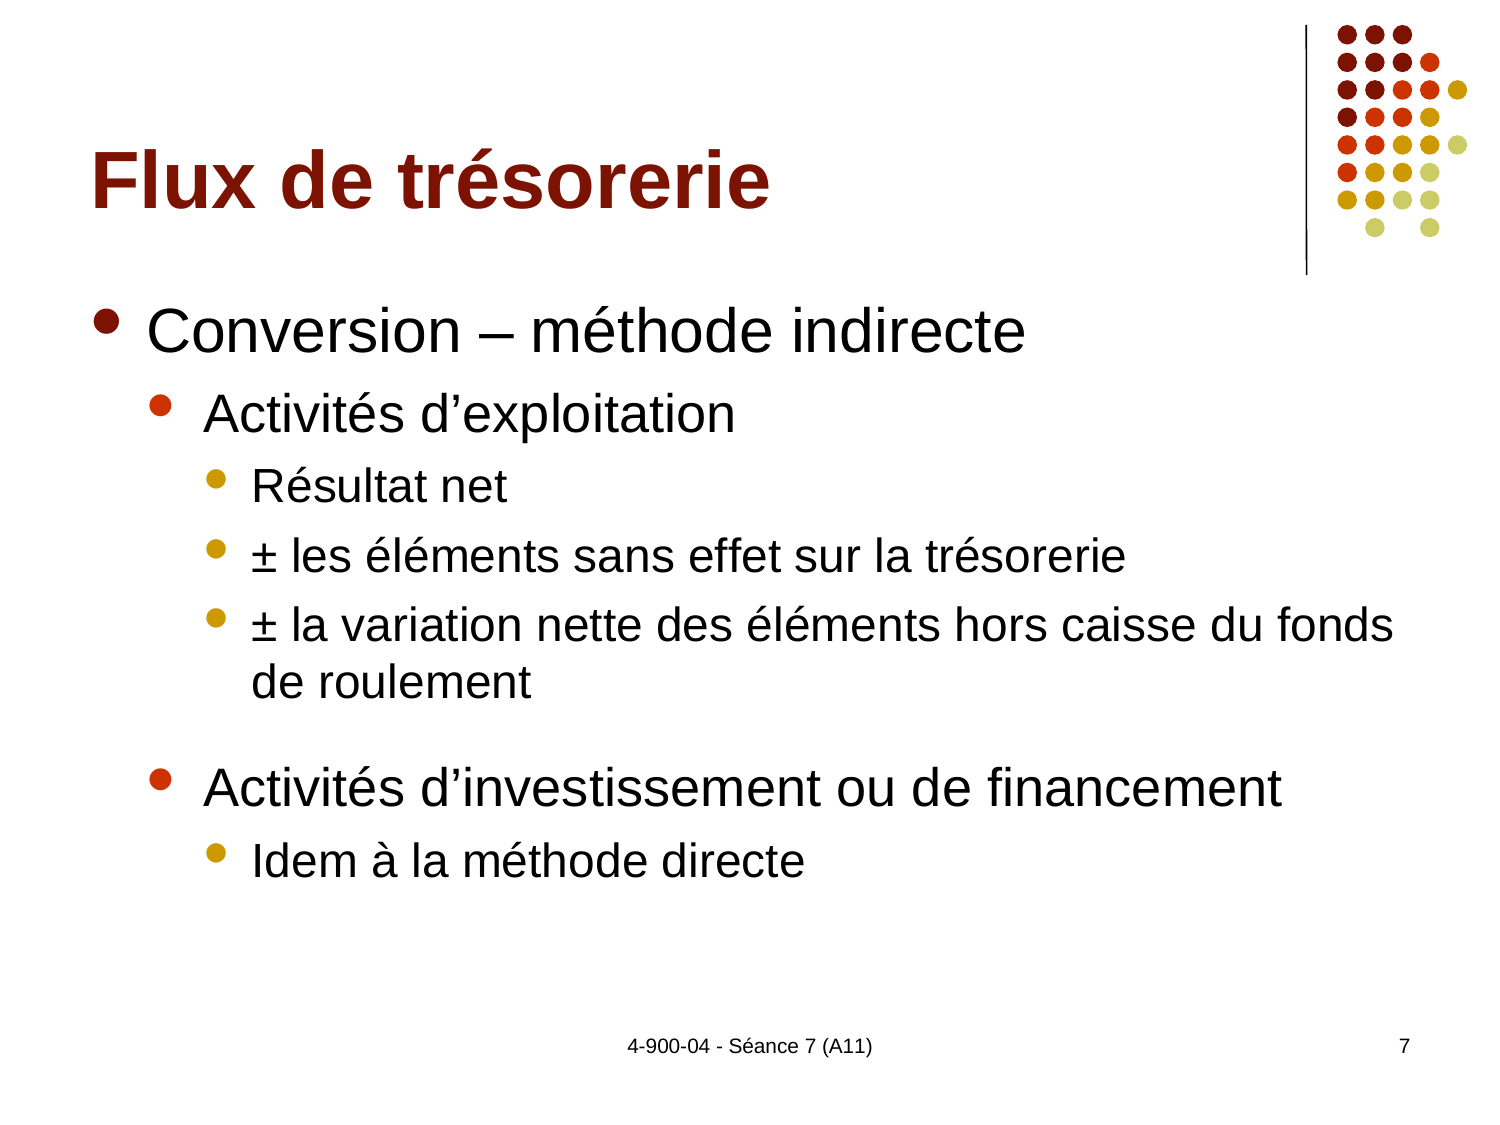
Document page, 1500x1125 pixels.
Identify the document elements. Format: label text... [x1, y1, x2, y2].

text_box 4-900-04 - Séance 7 (A11) [512, 1025, 988, 1101]
text_box Flux de trésorerie [74, 20, 1313, 233]
text_box <numéro> [1074, 1025, 1426, 1101]
text_box Conversion – méthode indirecte Activités d’exploitation Résultat net ± les éléments sans effet sur la trésorerie ± la variation nette des éléments hors caisse du fonds de roulement Activités d’investissement ou de financement Idem à la méthode directe [75, 282, 1426, 1006]
